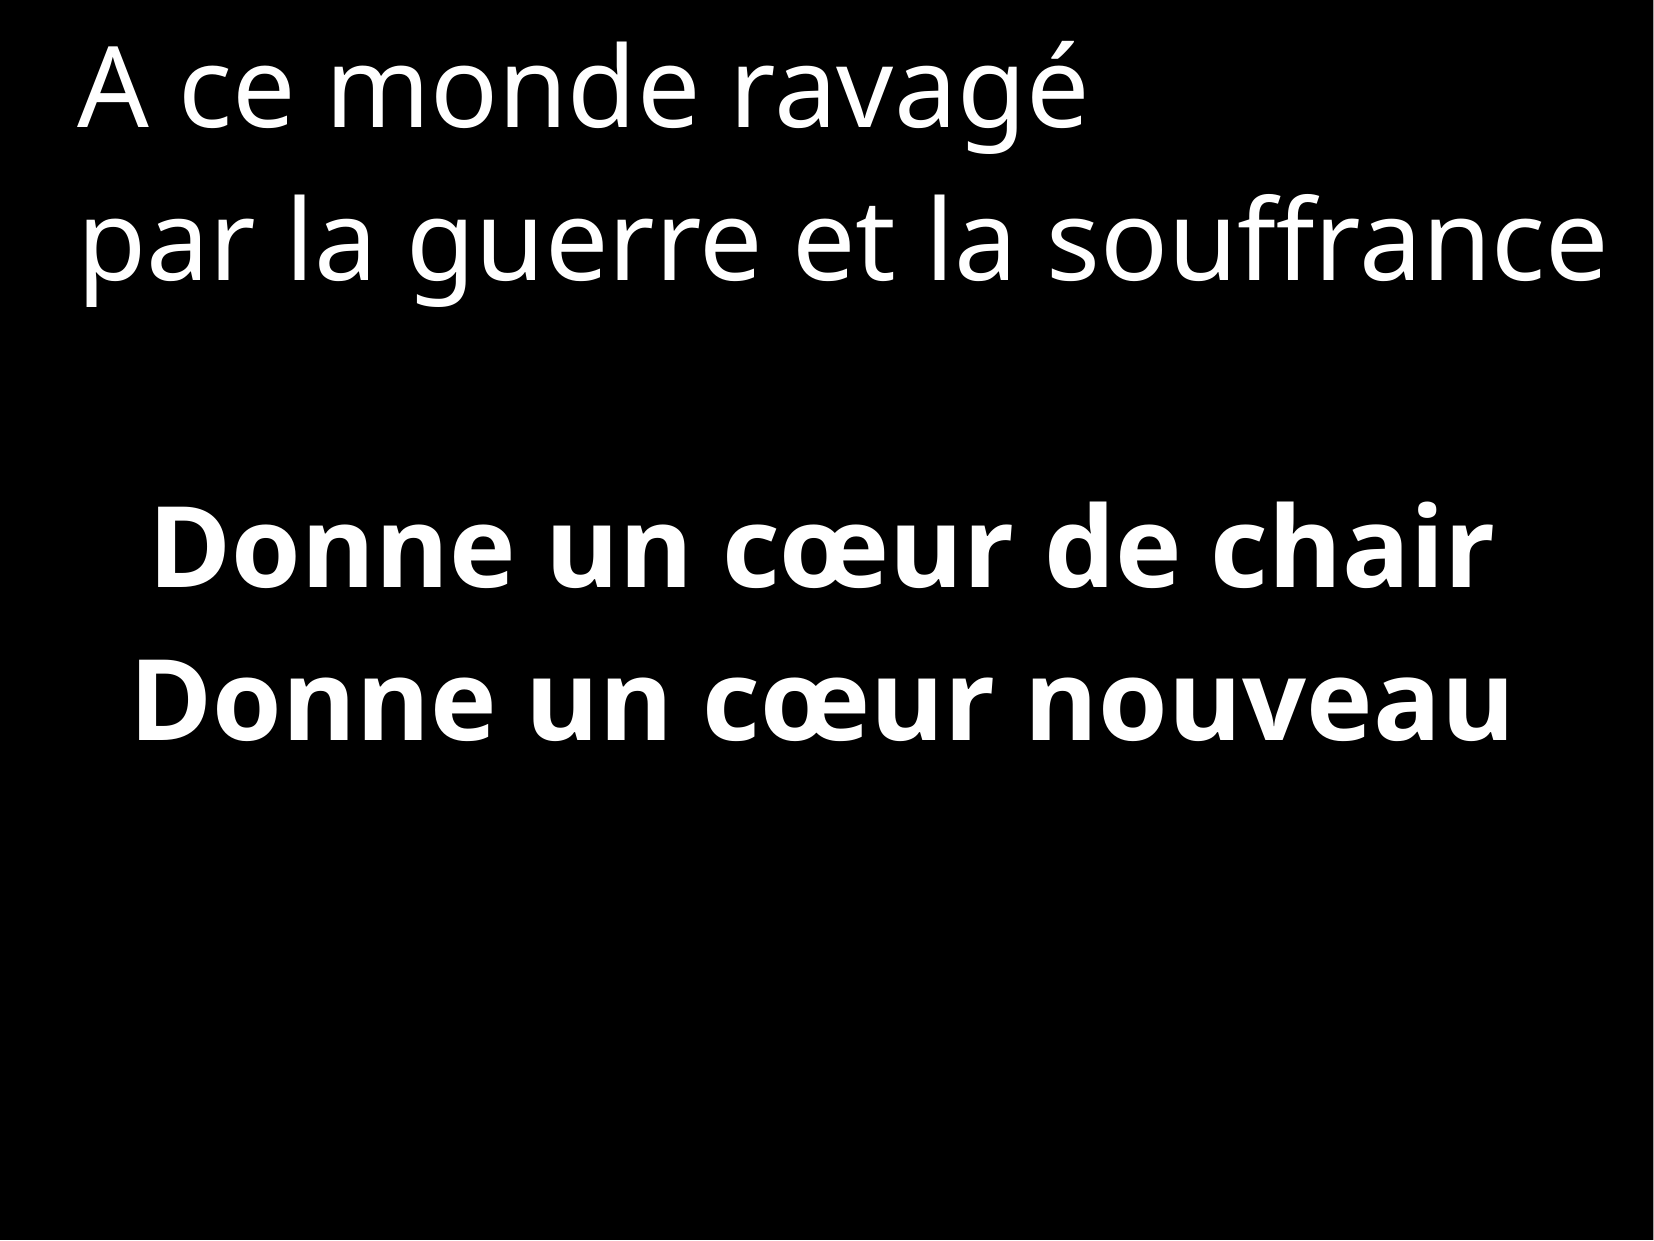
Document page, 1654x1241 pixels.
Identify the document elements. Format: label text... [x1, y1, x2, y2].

text_box A ce monde ravagé par la guerre et la souffrance Donne un cœur de chair Donne un cœur nouveau [0, 0, 1654, 1241]
